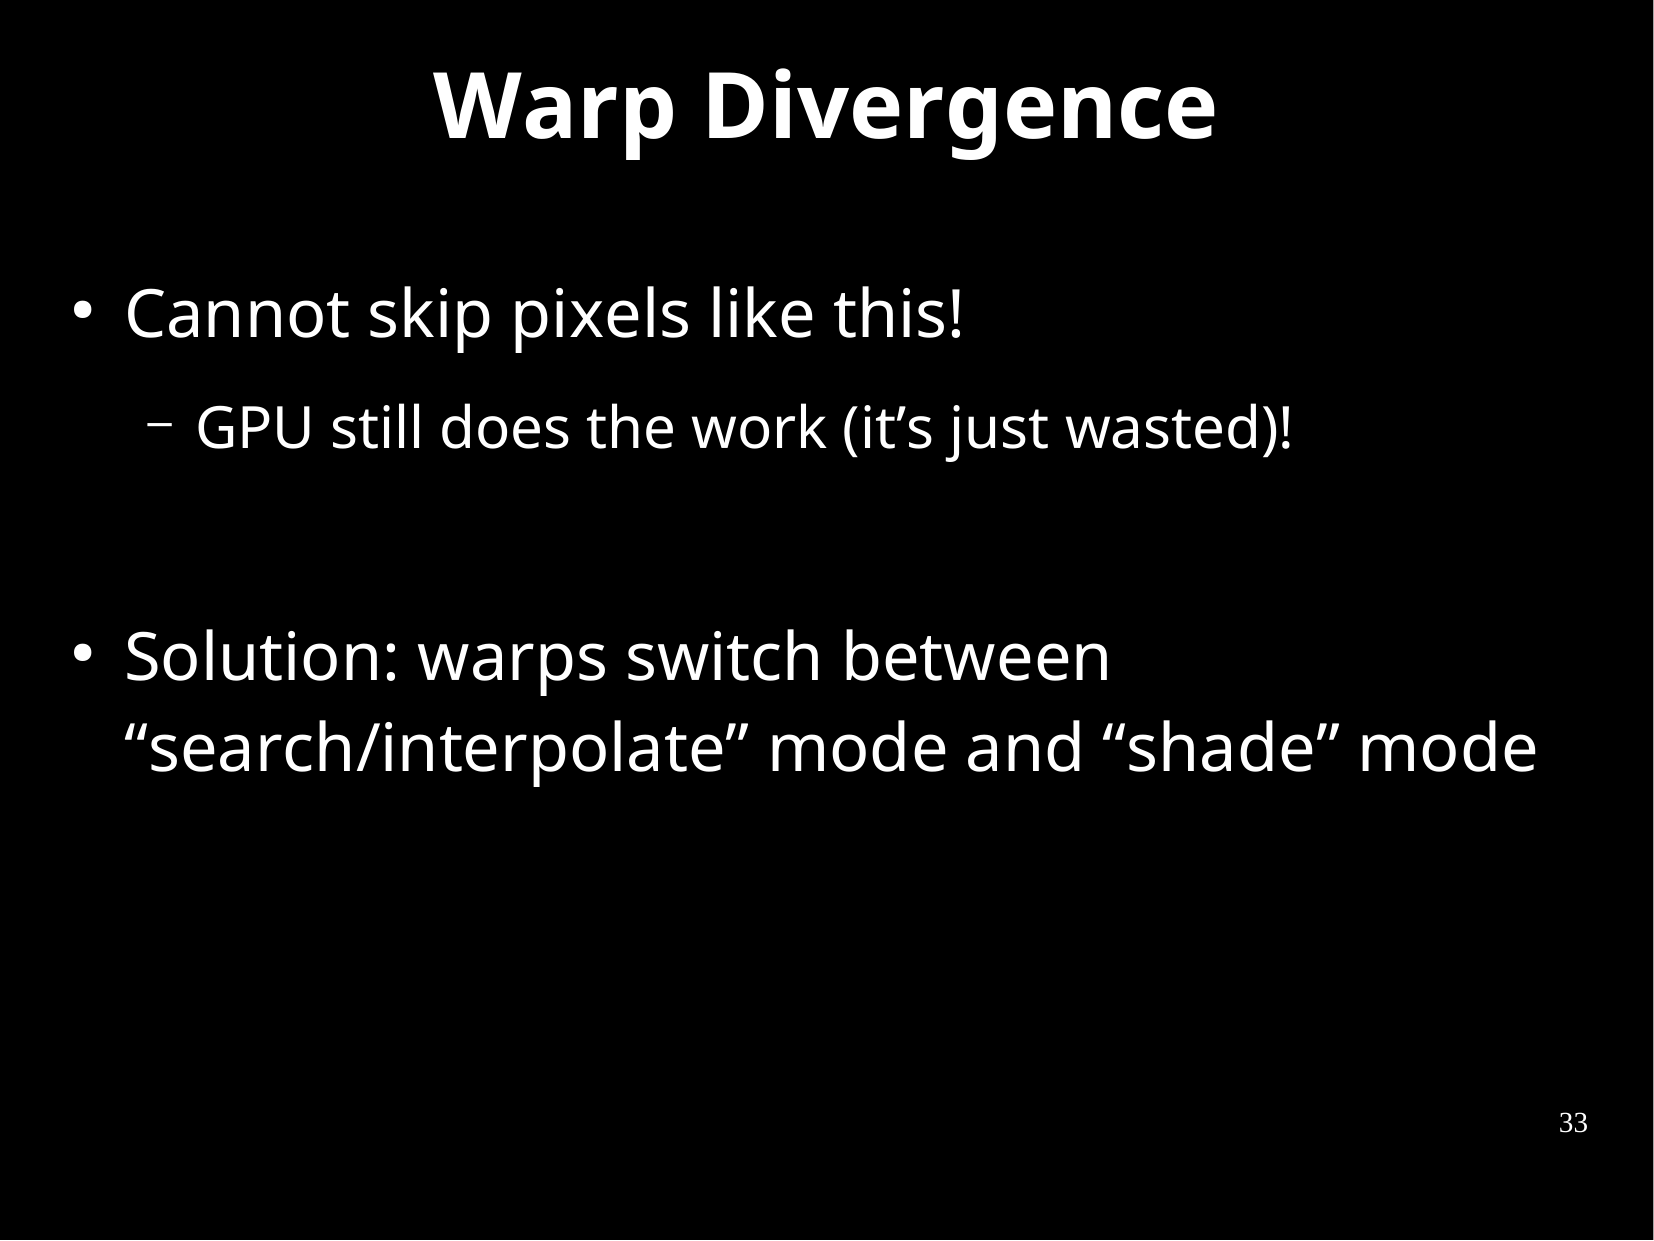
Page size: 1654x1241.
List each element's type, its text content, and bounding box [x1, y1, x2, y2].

title Warp Divergence [0, 0, 1654, 207]
list Cannot skip pixels like this! GPU still does the work (it’s just wasted)! Solution: warps switch between “search/interpolate” mode and “shade” mode [53, 265, 1595, 986]
